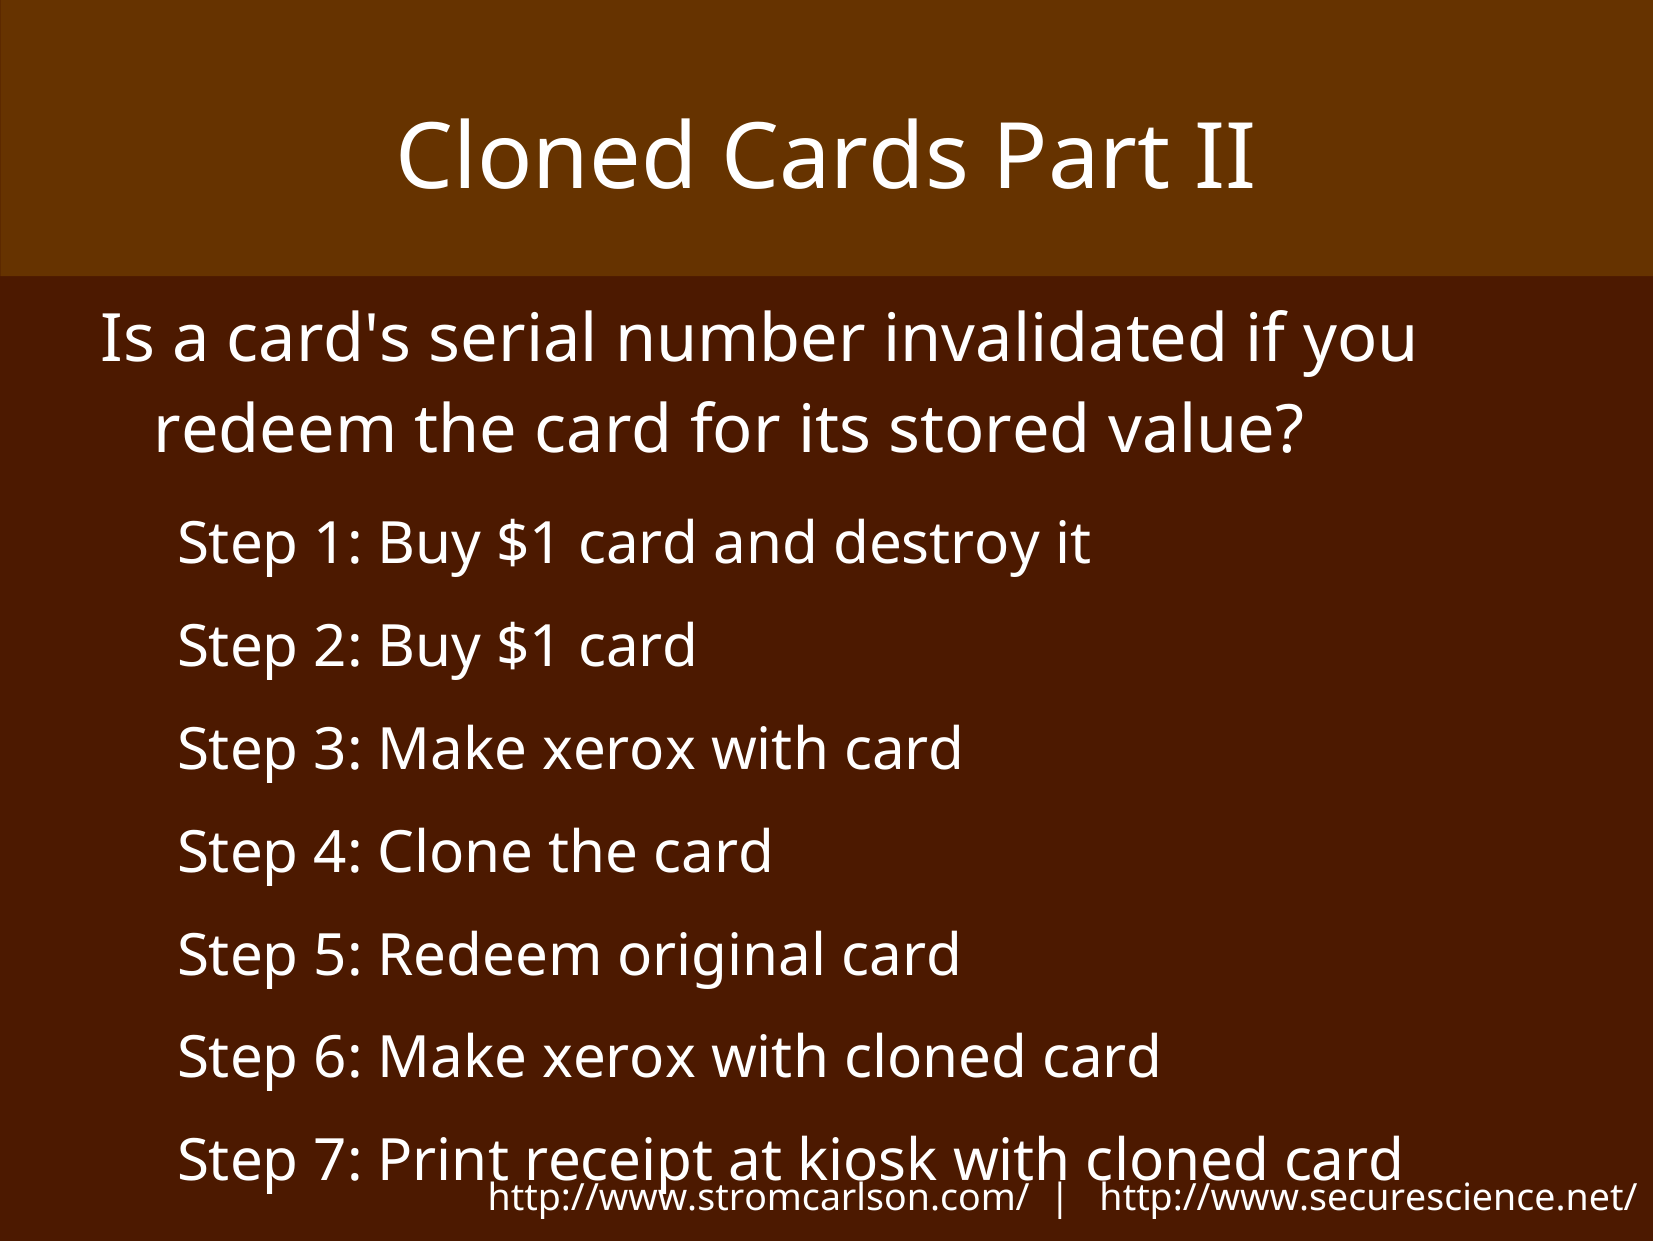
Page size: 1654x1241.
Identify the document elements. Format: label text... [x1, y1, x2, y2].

title Cloned Cards Part II [82, 49, 1571, 257]
list Is a card's serial number invalidated if you redeem the card for its stored value? Step 1: Buy $1 card and destroy it Step 2: Buy $1 card Step 3: Make xerox with card Step 4: Clone the card Step 5: Redeem original card Step 6: Make xerox with cloned card Step 7: Print receipt at kiosk with cloned card [82, 290, 1571, 1127]
